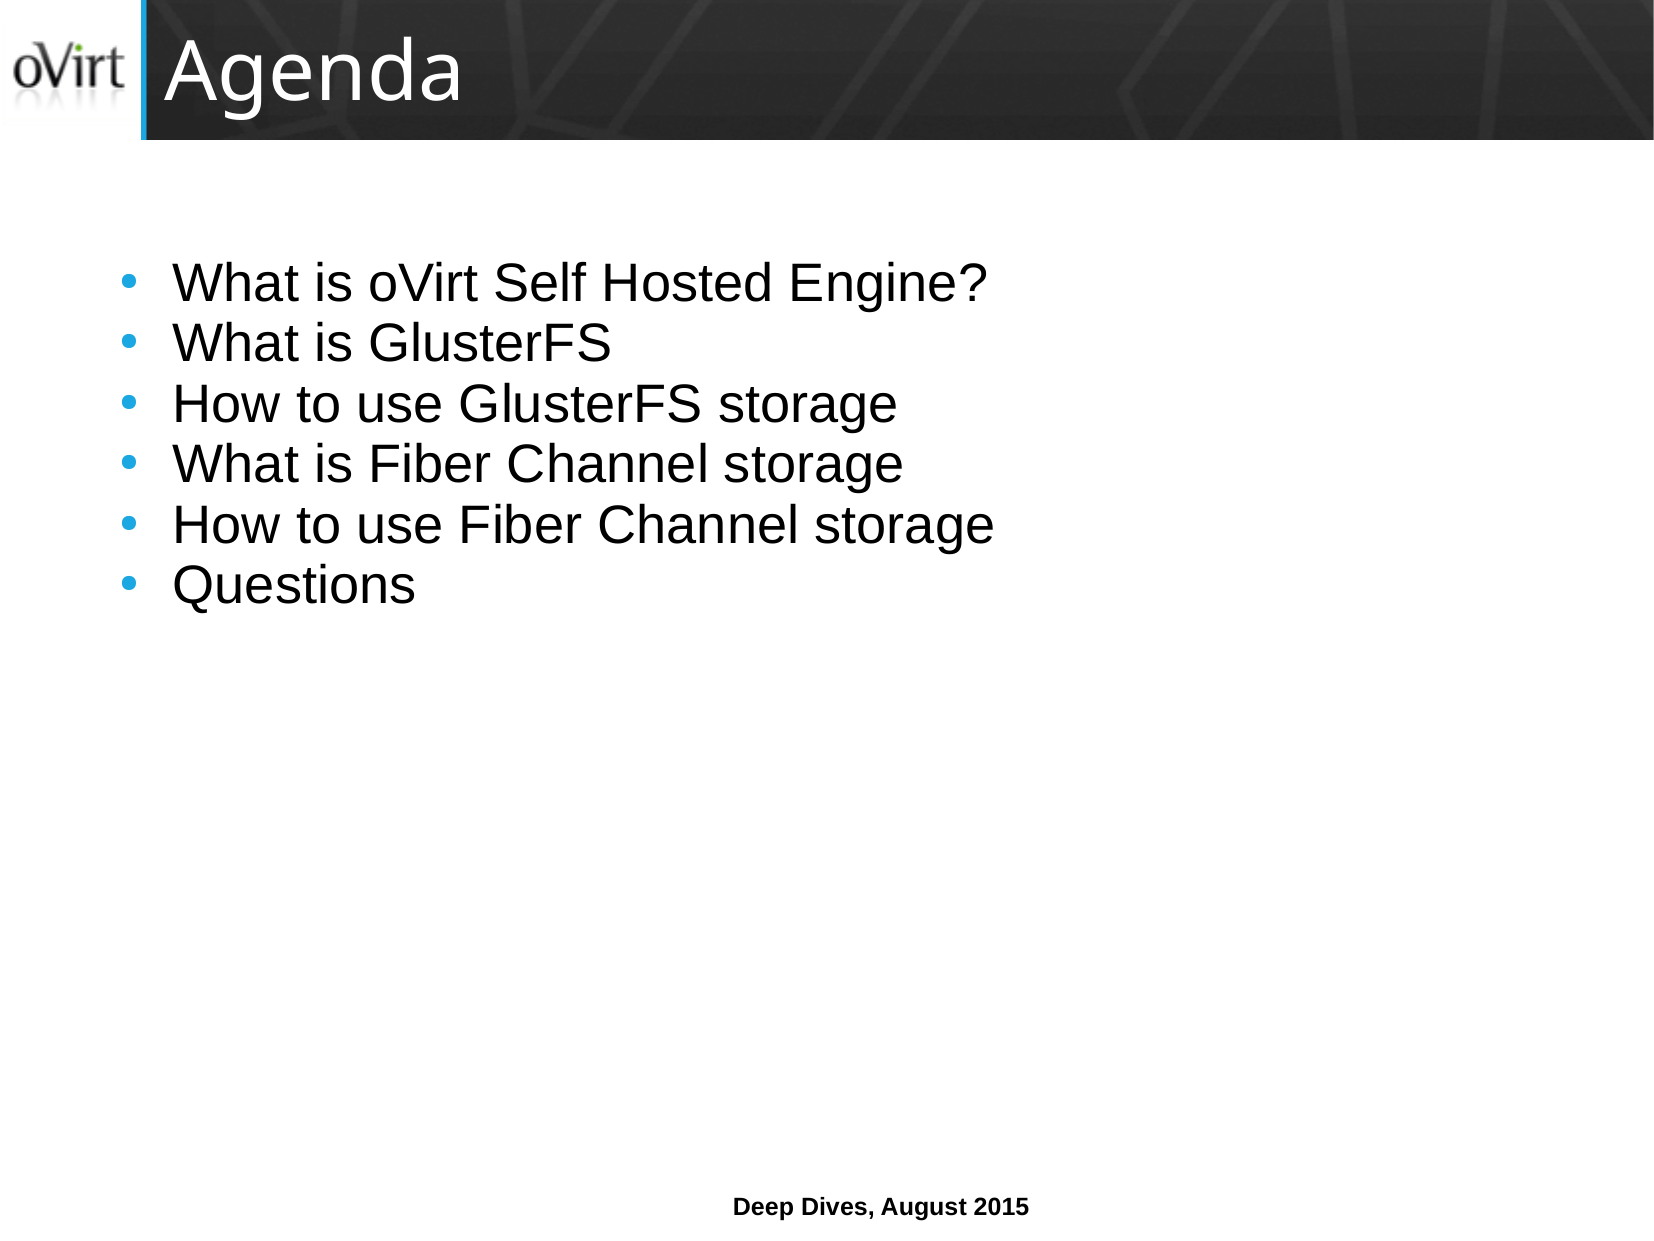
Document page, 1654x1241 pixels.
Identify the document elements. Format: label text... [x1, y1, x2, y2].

picture [0, 0, 1654, 140]
title Agenda [164, 18, 1653, 119]
text_box What is oVirt Self Hosted Engine? What is GlusterFS How to use GlusterFS storage What is Fiber Channel storage How to use Fiber Channel storage Questions [86, 244, 1576, 1126]
